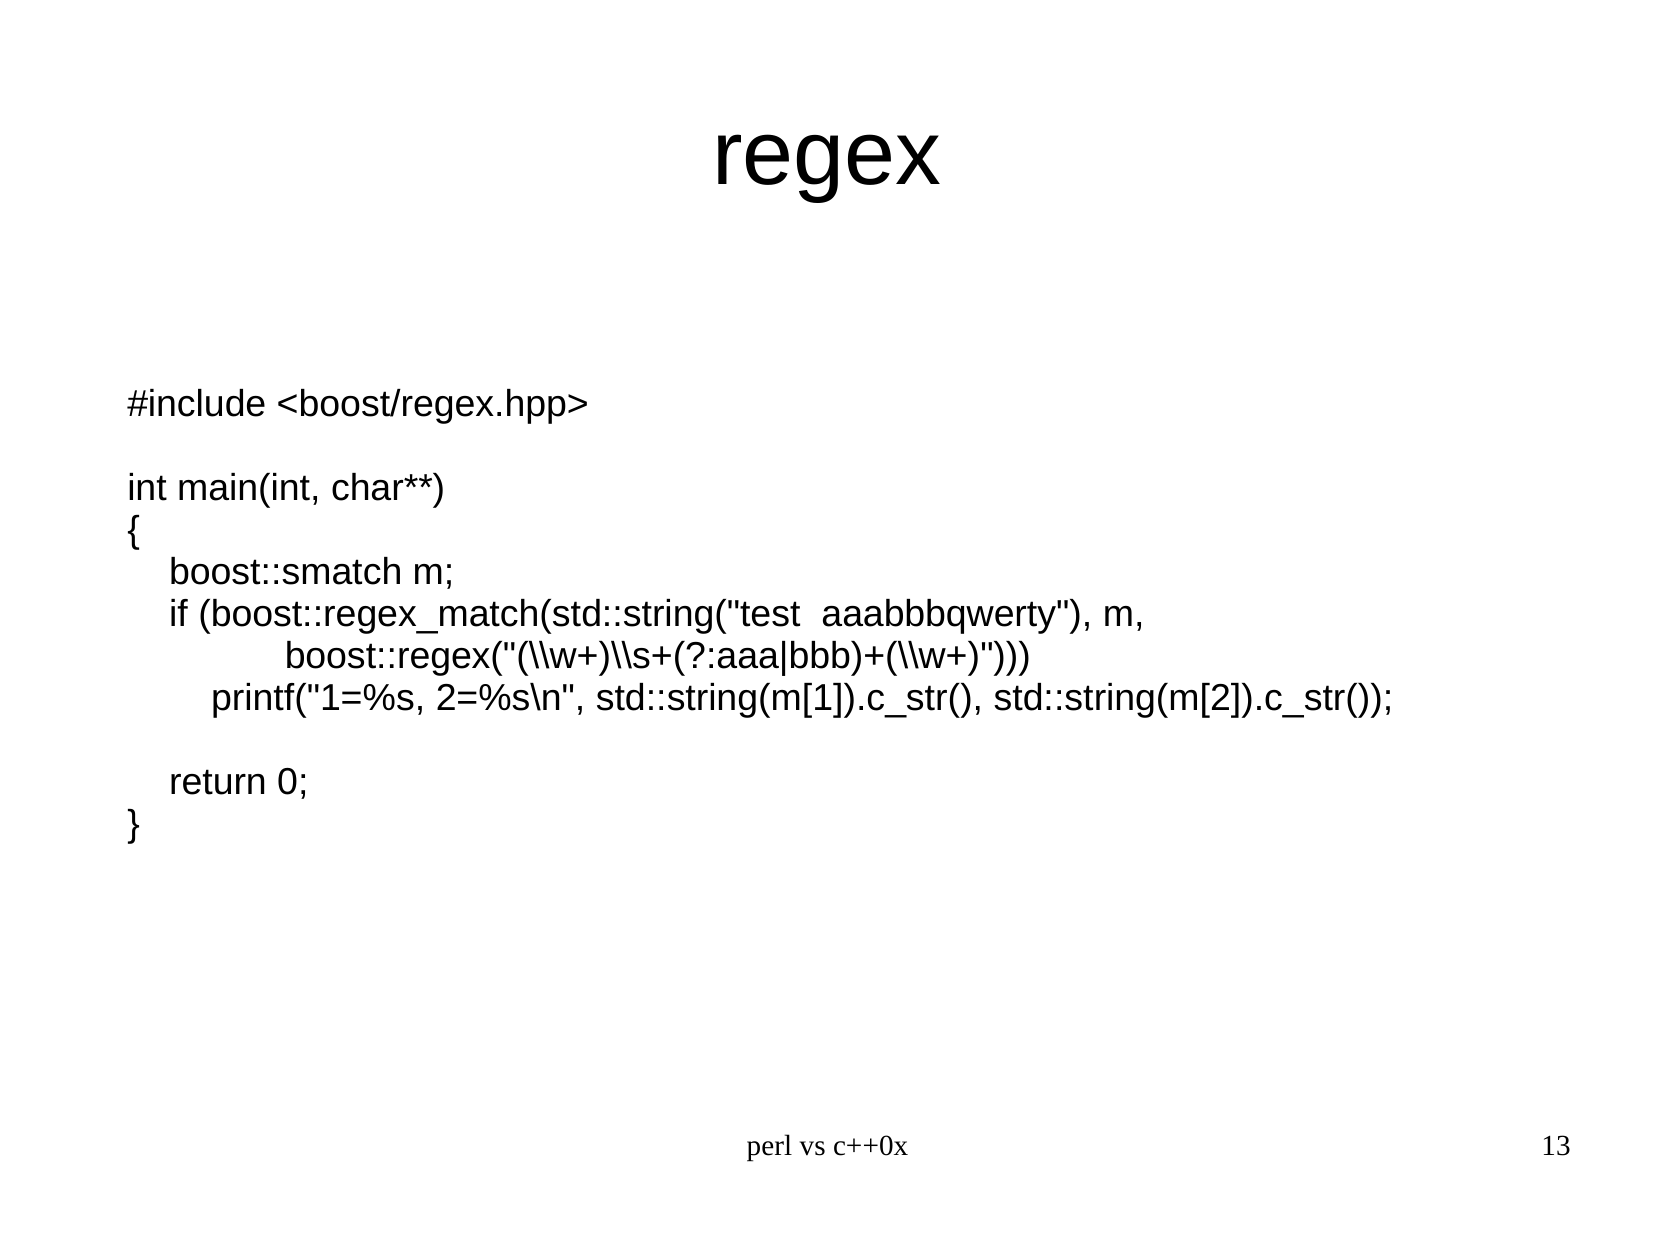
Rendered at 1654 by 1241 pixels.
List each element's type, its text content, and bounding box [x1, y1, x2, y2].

text_box #include <boost/regex.hpp> int main(int, char**) { boost::smatch m; if (boost::regex_match(std::string("test aaabbbqwerty"), m, boost::regex("(\\w+)\\s+(?:aaa|bbb)+(\\w+)"))) printf("1=%s, 2=%s\n", std::string(m[1]).c_str(), std::string(m[2]).c_str()); return 0; } [112, 375, 1576, 852]
title regex [82, 49, 1571, 257]
